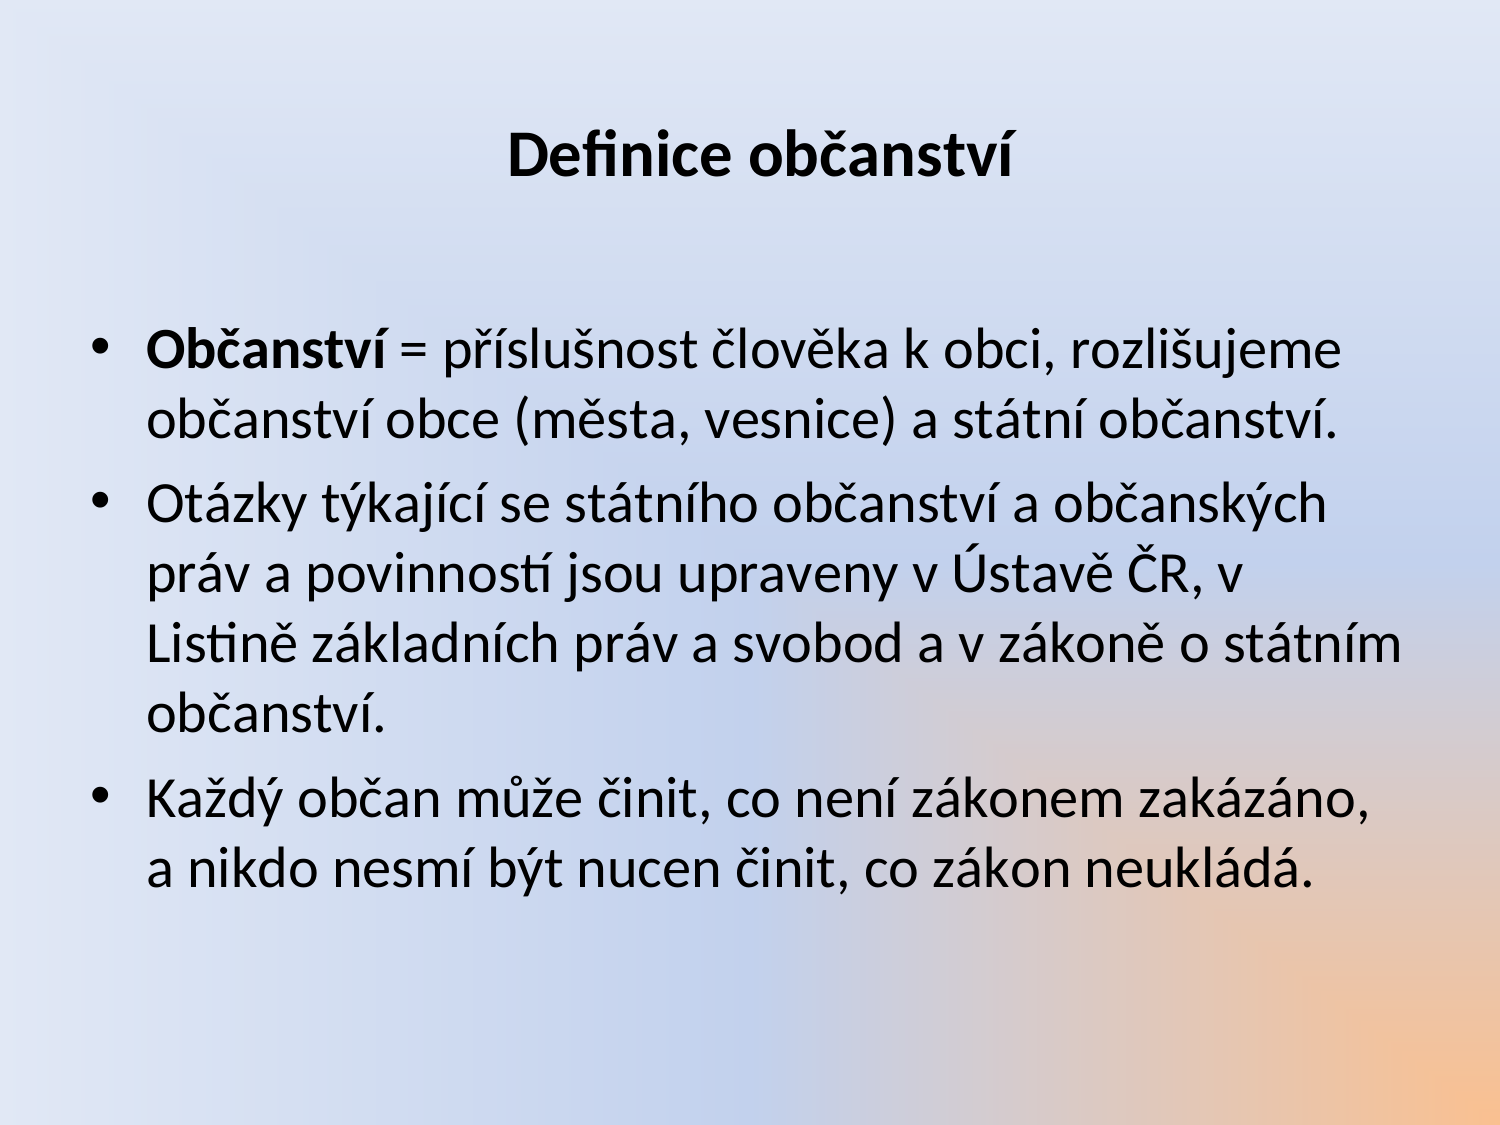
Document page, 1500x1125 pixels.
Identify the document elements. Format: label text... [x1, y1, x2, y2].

picture [0, 0, 1500, 1125]
list Občanství = příslušnost člověka k obci, rozlišujeme občanství obce (města, vesnice) a státní občanství. Otázky týkající se státního občanství a občanských práv a povinností jsou upraveny v Ústavě ČR, v Listině základních práv a svobod a v zákoně o státním občanství. Každý občan může činit, co není zákonem zakázáno, a nikdo nesmí být nucen činit, co zákon neukládá. [75, 302, 1426, 1005]
title Definice občanství [75, 45, 1447, 256]
